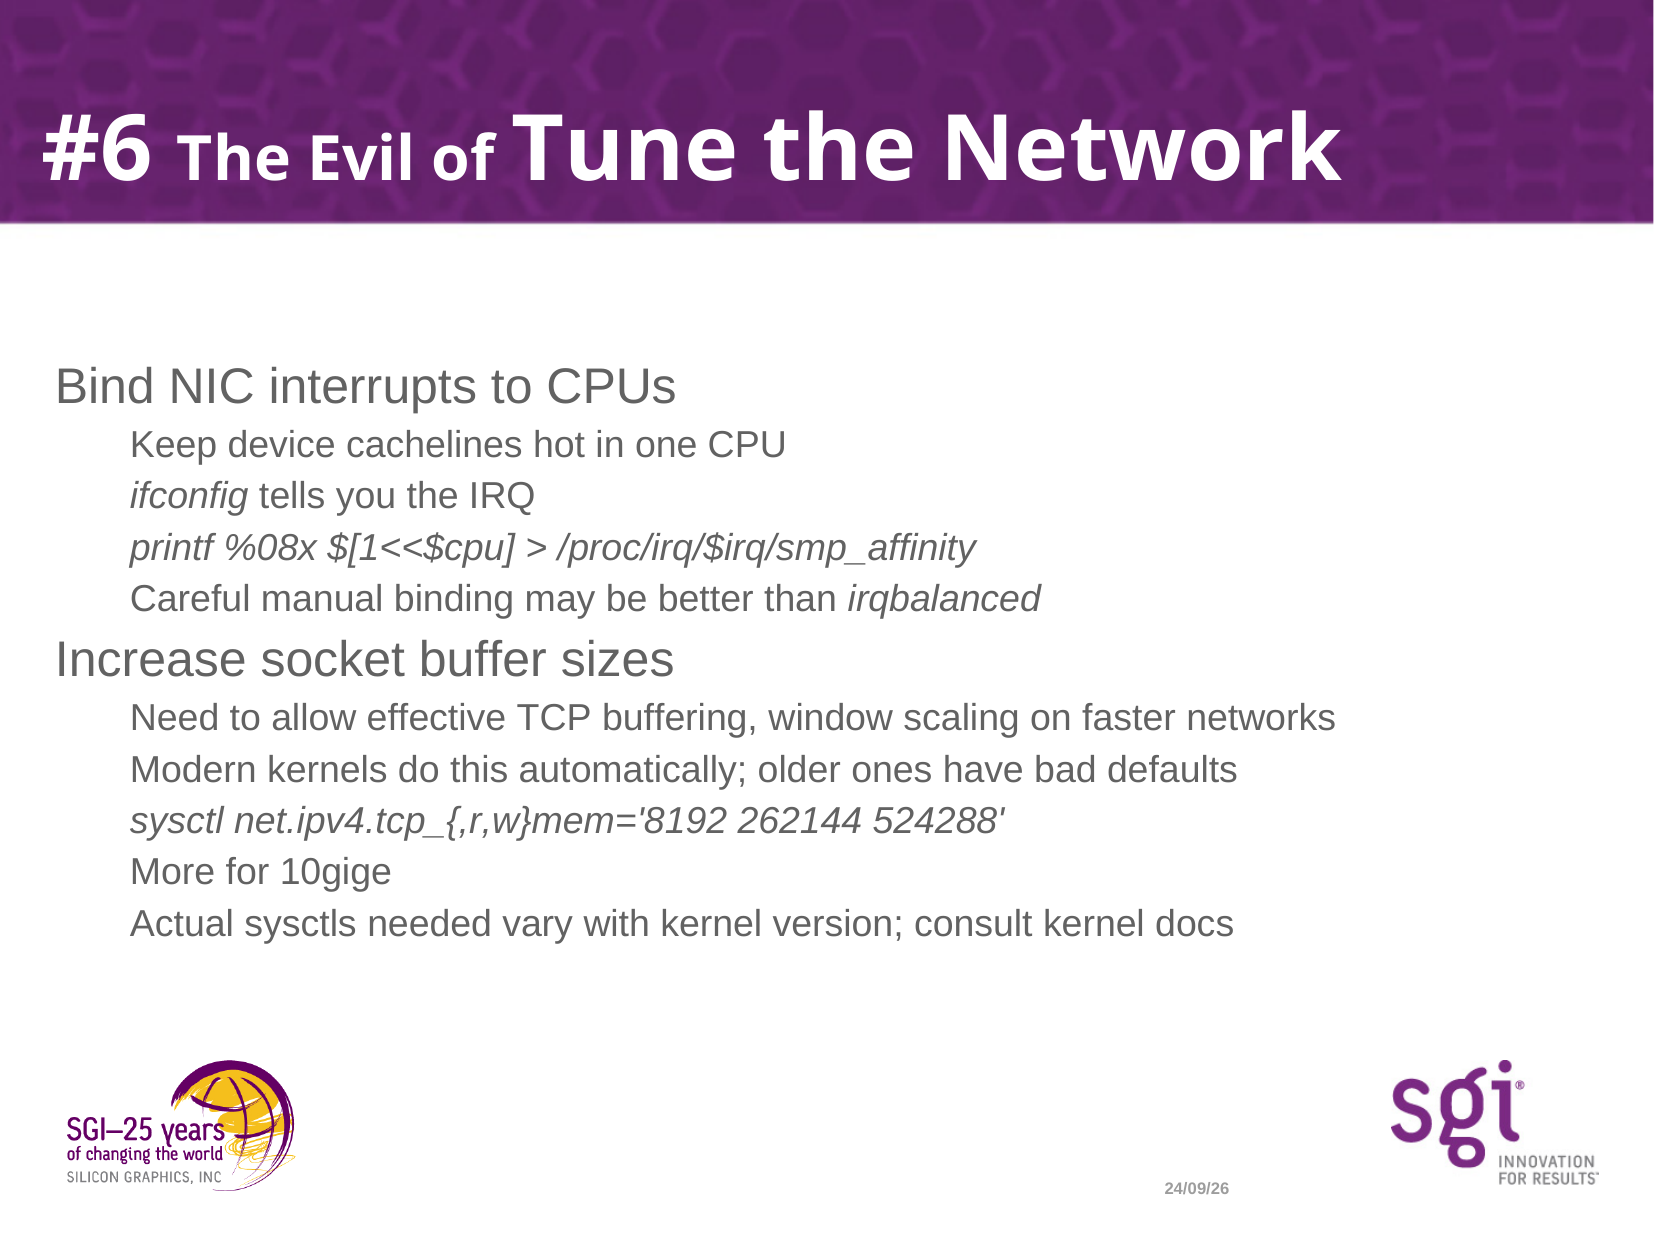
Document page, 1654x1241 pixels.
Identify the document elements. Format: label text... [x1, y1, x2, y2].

picture [0, 0, 1654, 1194]
list Bind NIC interrupts to CPUs Keep device cachelines hot in one CPU ifconfig tells you the IRQ printf %08x $[1<<$cpu] > /proc/irq/$irq/smp_affinity Careful manual binding may be better than irqbalanced Increase socket buffer sizes Need to allow effective TCP buffering, window scaling on faster networks Modern kernels do this automatically; older ones have bad defaults sysctl net.ipv4.tcp_{,r,w}mem='8192 262144 524288' More for 10gige Actual sysctls needed vary with kernel version; consult kernel docs [55, 358, 1461, 1002]
title #6 The Evil of Tune the Network [41, 48, 1447, 241]
